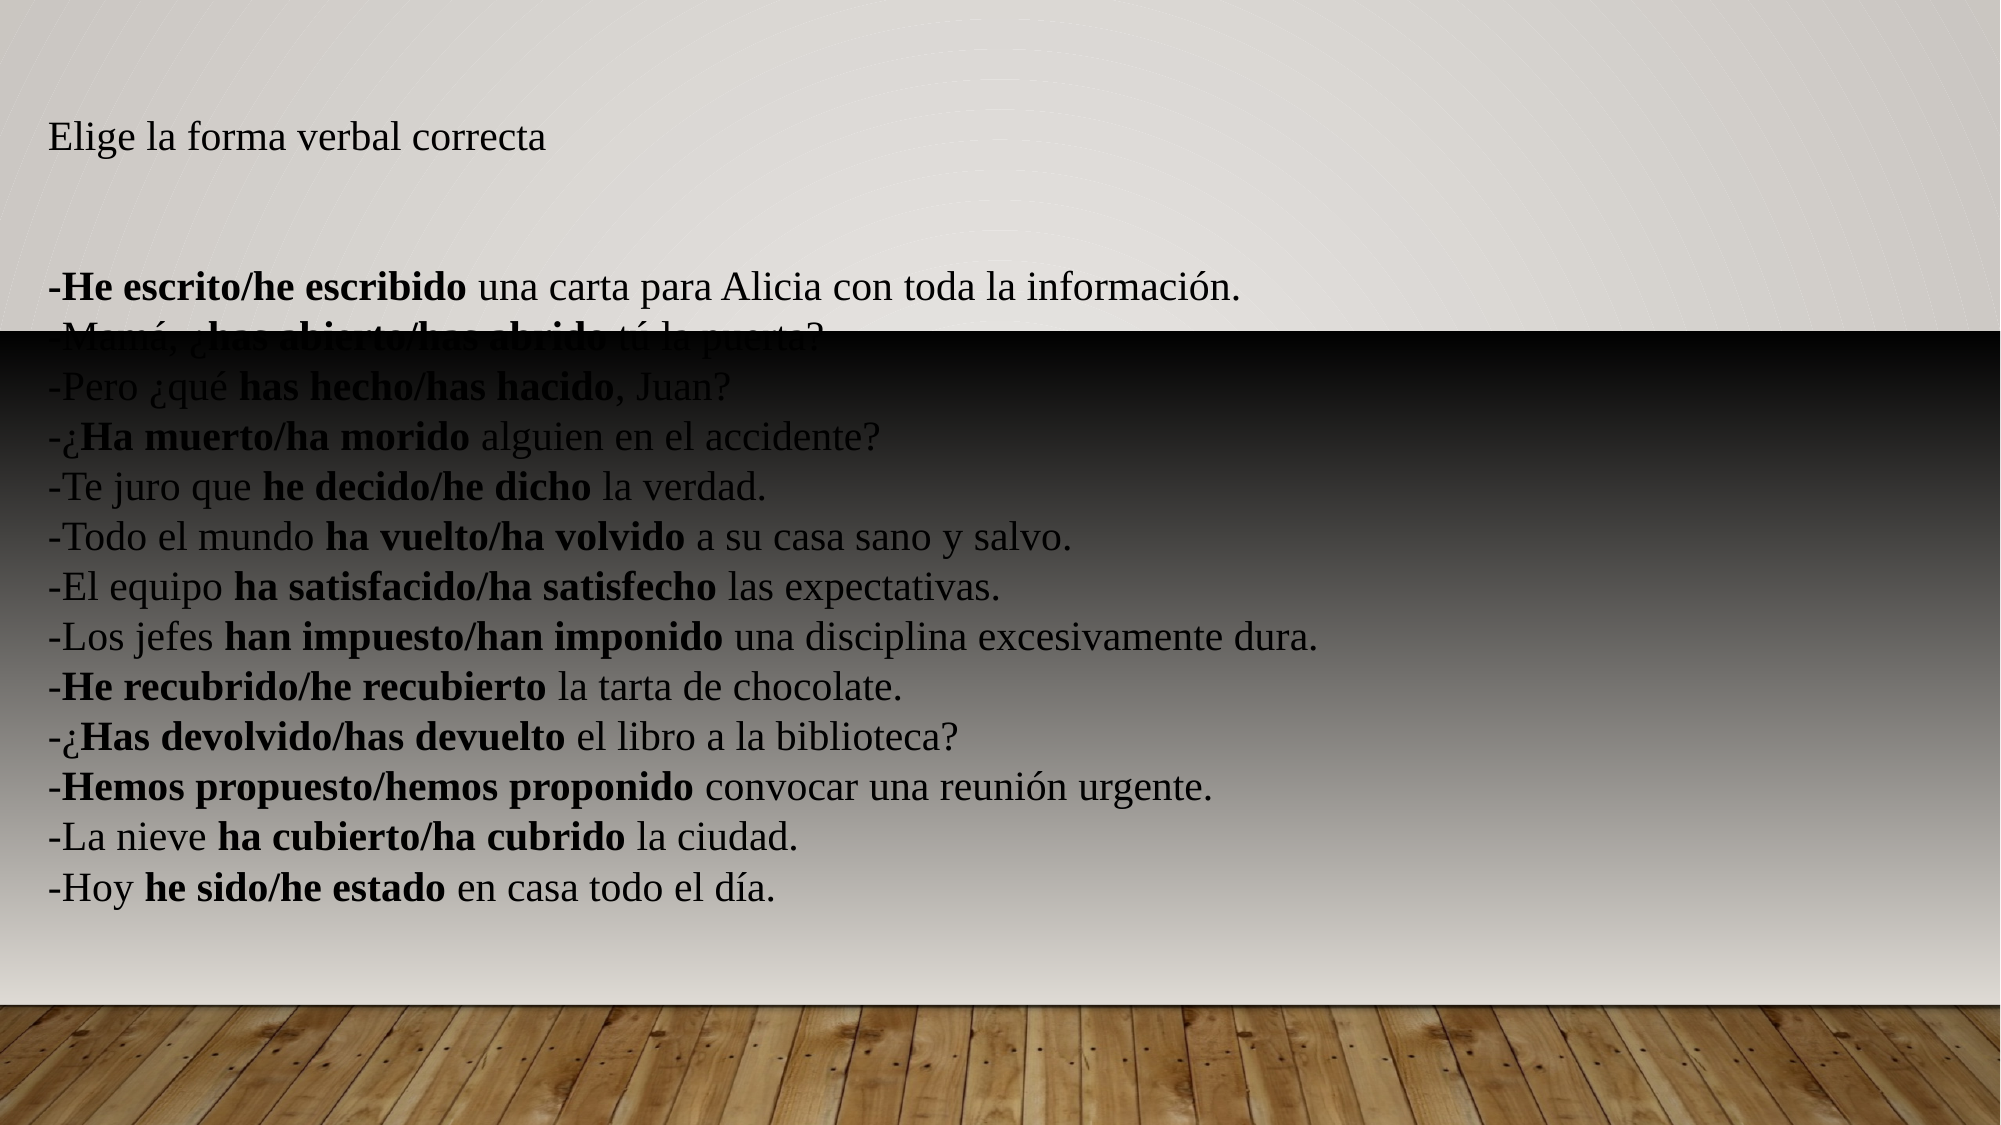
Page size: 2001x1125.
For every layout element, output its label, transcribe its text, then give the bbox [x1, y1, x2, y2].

text_box Elige la forma verbal correcta -He escrito/he escribido una carta para Alicia con toda la información. -Mamá, ¿has abierto/has abrido tú la puerta? -Pero ¿qué has hecho/has hacido, Juan? -¿Ha muerto/ha morido alguien en el accidente? -Te juro que he decido/he dicho la verdad. -Todo el mundo ha vuelto/ha volvido a su casa sano y salvo. -El equipo ha satisfacido/ha satisfecho las expectativas. -Los jefes han impuesto/han imponido una disciplina excesivamente dura. -He recubrido/he recubierto la tarta de chocolate. -¿Has devolvido/has devuelto el libro a la biblioteca? -Hemos propuesto/hemos proponido convocar una reunión urgente. -La nieve ha cubierto/ha cubrido la ciudad. -Hoy he sido/he estado en casa todo el día. [32, 101, 1892, 1061]
